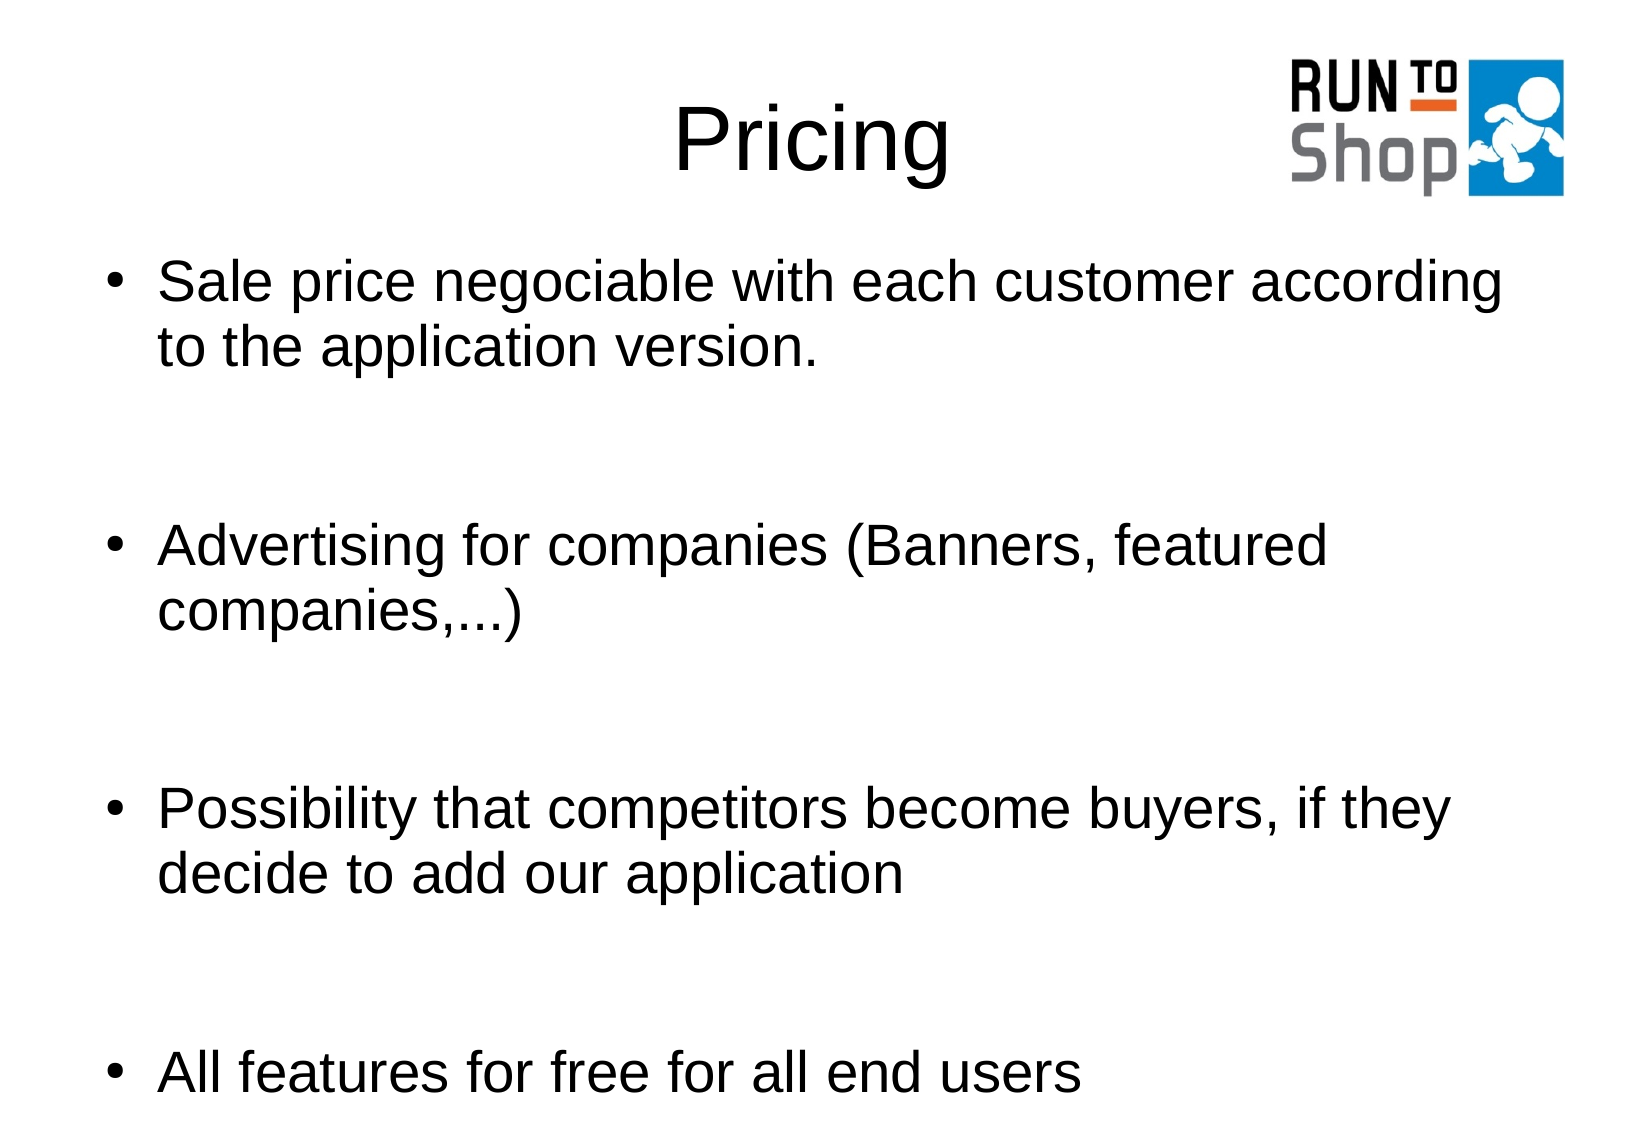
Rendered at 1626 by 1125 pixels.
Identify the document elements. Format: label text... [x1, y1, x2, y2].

title Pricing [81, 44, 1544, 233]
list Sale price negociable with each customer according to the application version. Advertising for companies (Banners, featured companies,...) Possibility that competitors become buyers, if they decide to add our application All features for free for all end users [87, 248, 1550, 1104]
picture [1288, 58, 1565, 198]
